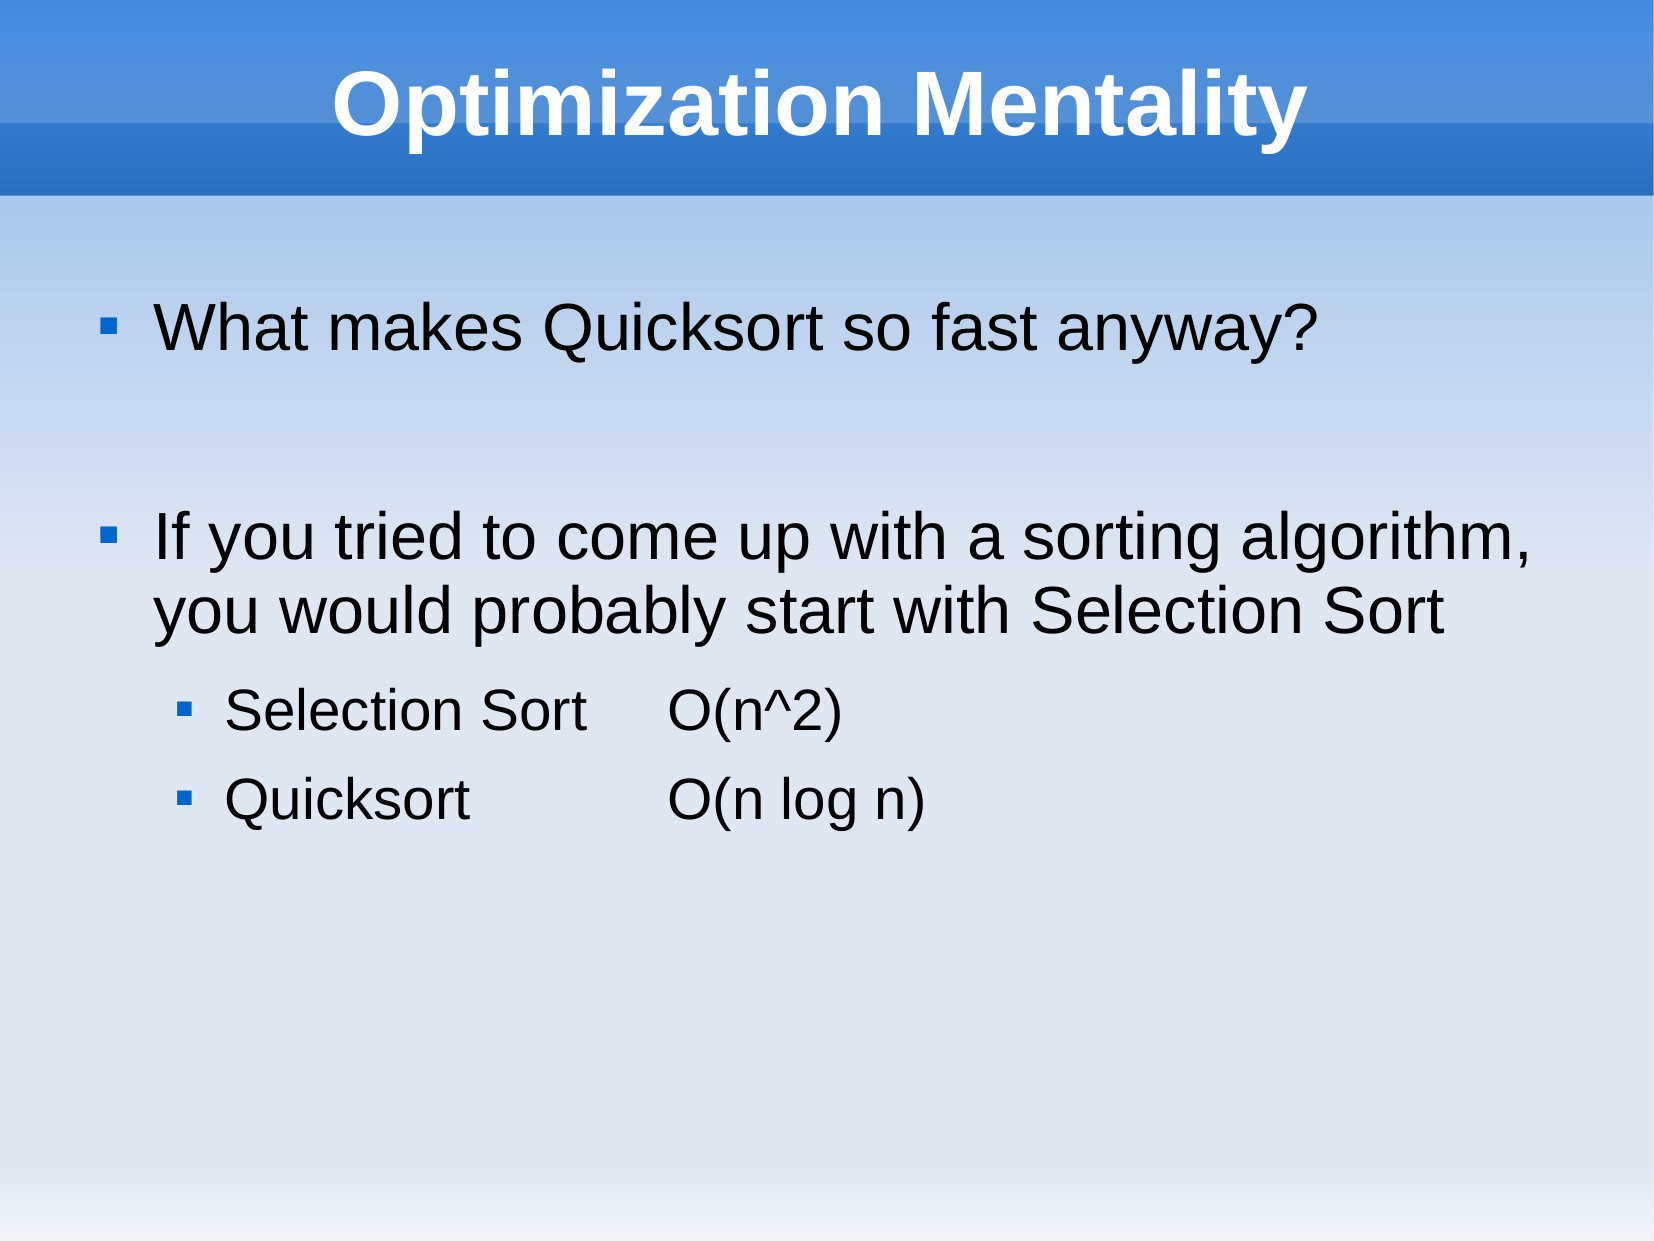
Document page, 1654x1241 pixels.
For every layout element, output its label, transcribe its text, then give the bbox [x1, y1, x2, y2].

picture [0, 0, 1654, 1241]
list What makes Quicksort so fast anyway? If you tried to come up with a sorting algorithm, you would probably start with Selection Sort Selection Sort O(n^2) Quicksort O(n log n) [82, 290, 1571, 1109]
title Optimization Mentality [76, 0, 1565, 208]
